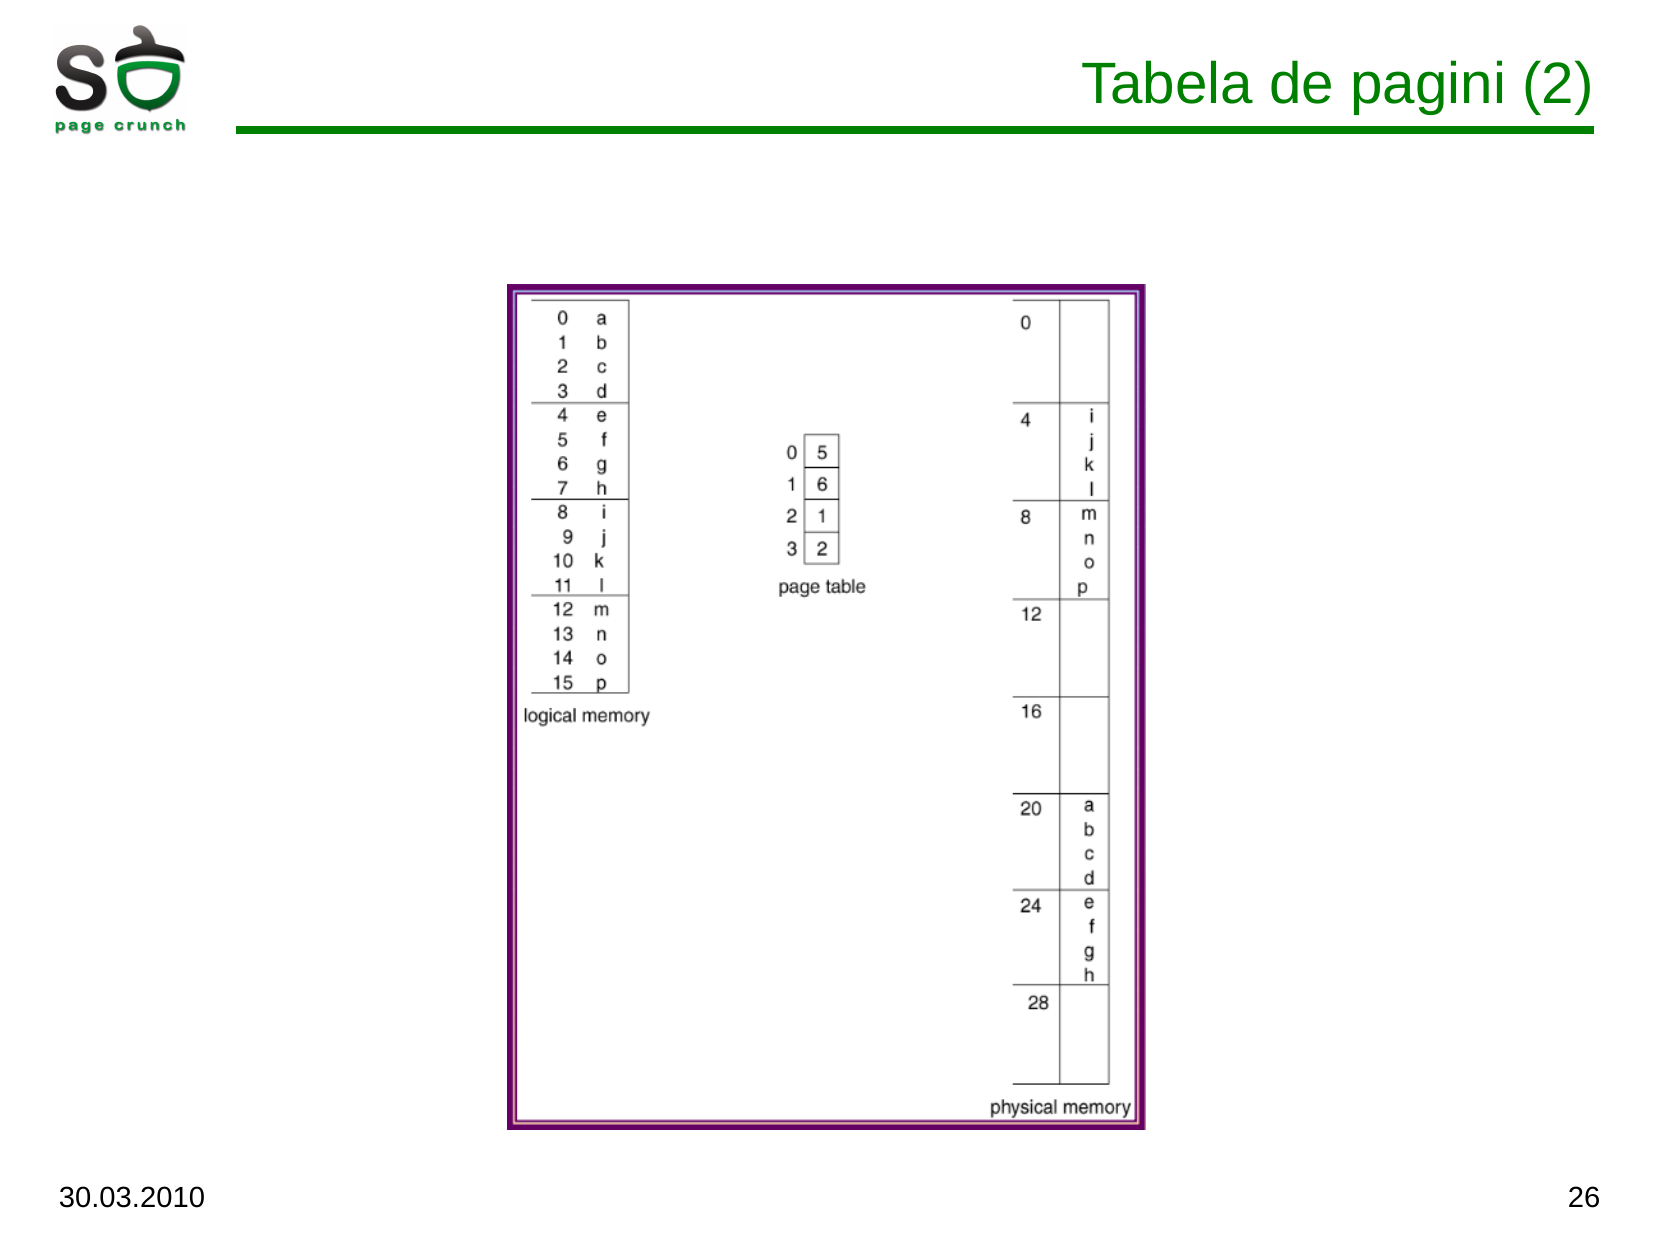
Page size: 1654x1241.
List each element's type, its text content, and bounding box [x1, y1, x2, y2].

picture [507, 284, 1146, 1130]
picture [53, 23, 188, 136]
title Tabela de pagini (2) [236, 49, 1595, 119]
